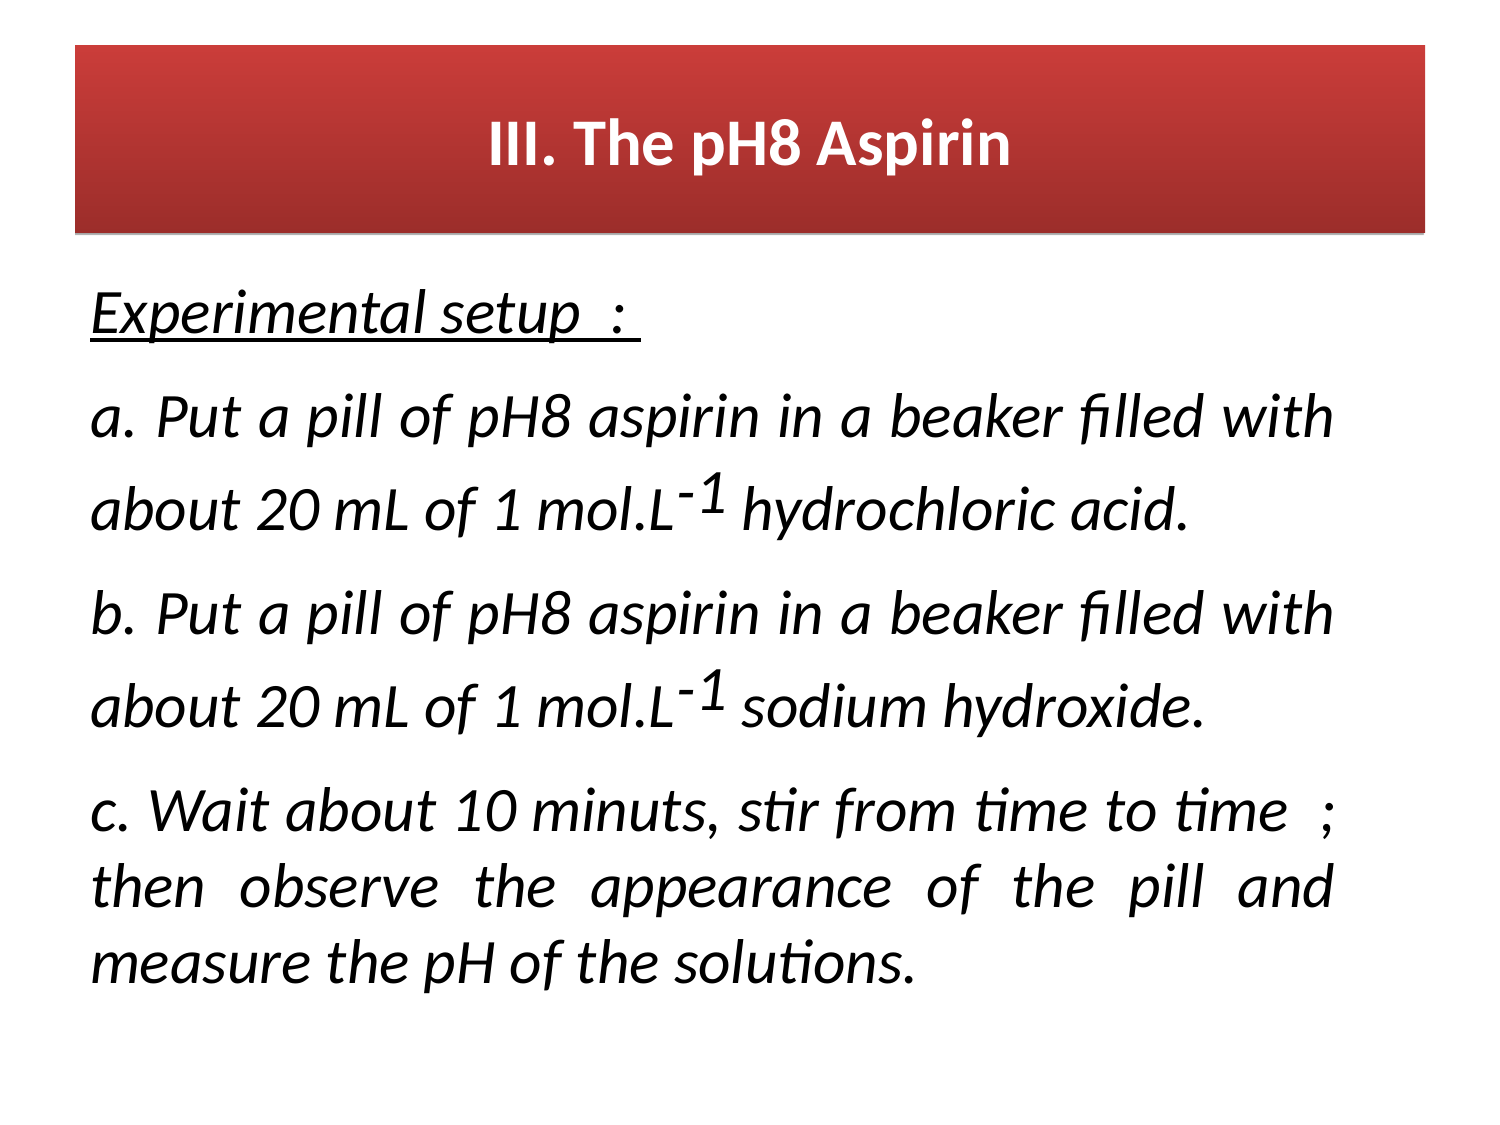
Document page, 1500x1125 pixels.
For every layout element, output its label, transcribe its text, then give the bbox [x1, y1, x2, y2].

title III. The pH8 Aspirin [75, 45, 1426, 233]
list Experimental setup : a. Put a pill of pH8 aspirin in a beaker filled with about 20 mL of 1 mol.L-1 hydrochloric acid. b. Put a pill of pH8 aspirin in a beaker filled with about 20 mL of 1 mol.L-1 sodium hydroxide. c. Wait about 10 minuts, stir from time to time ; then observe the appearance of the pill and measure the pH of the solutions. [75, 262, 1426, 1005]
